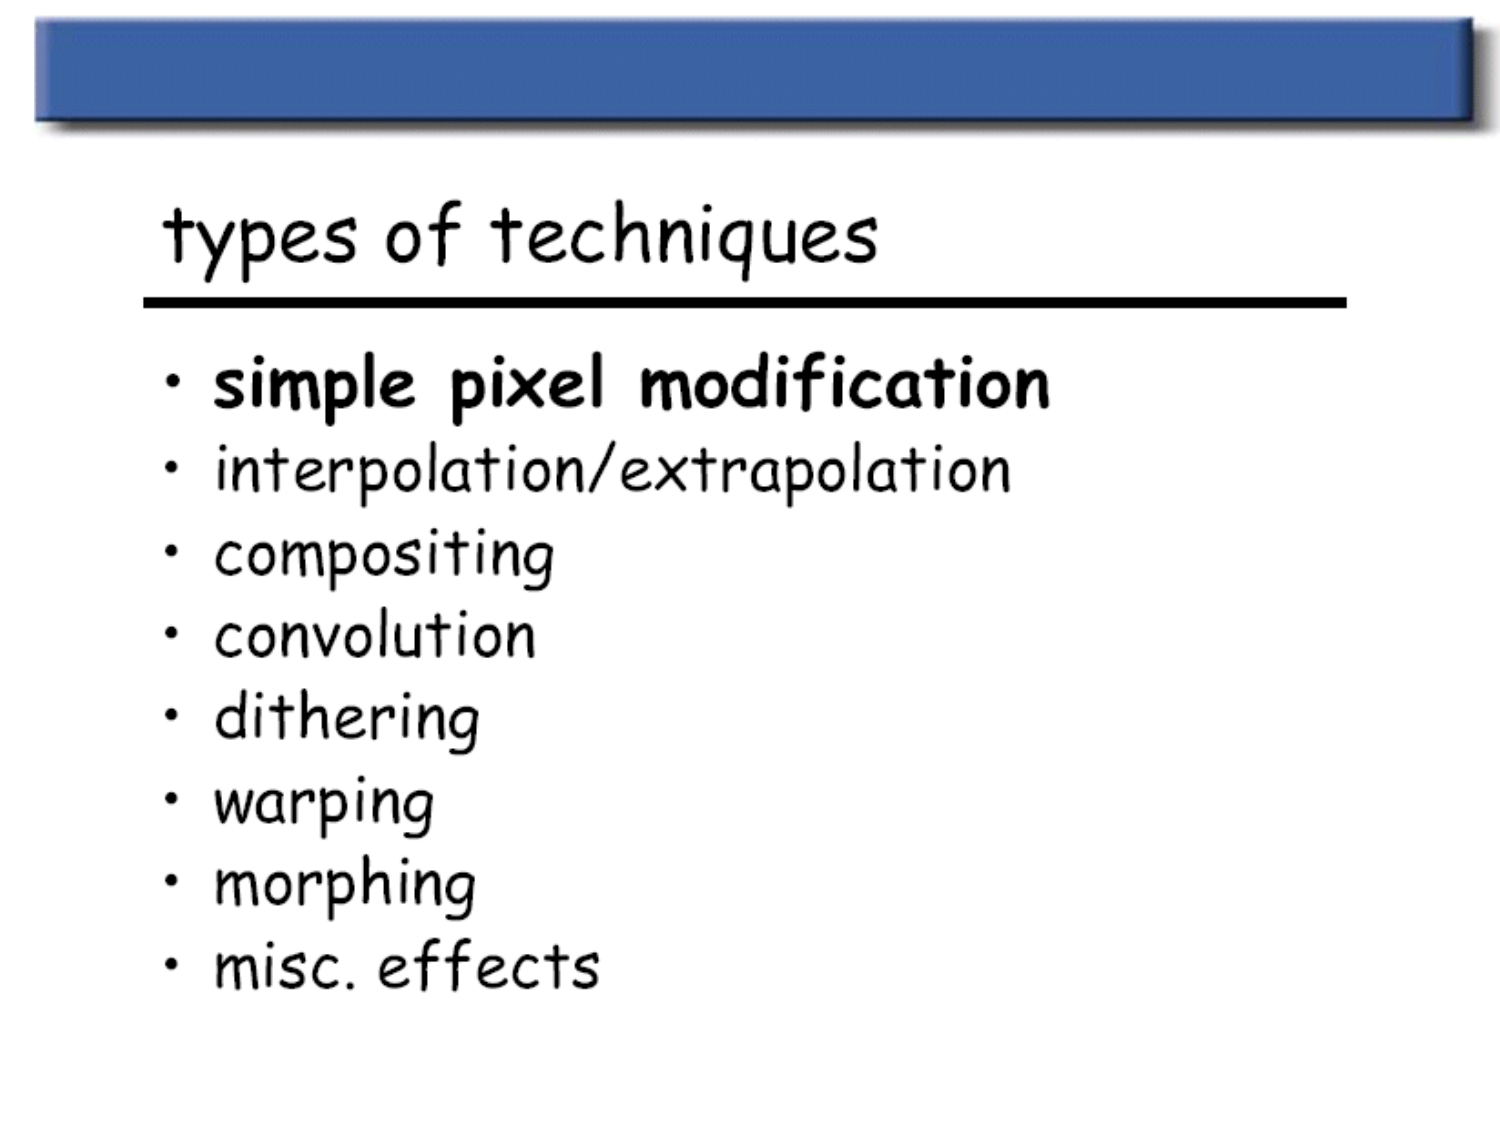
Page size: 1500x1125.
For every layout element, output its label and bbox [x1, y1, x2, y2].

picture [80, 172, 1420, 1064]
picture [33, 14, 1500, 141]
